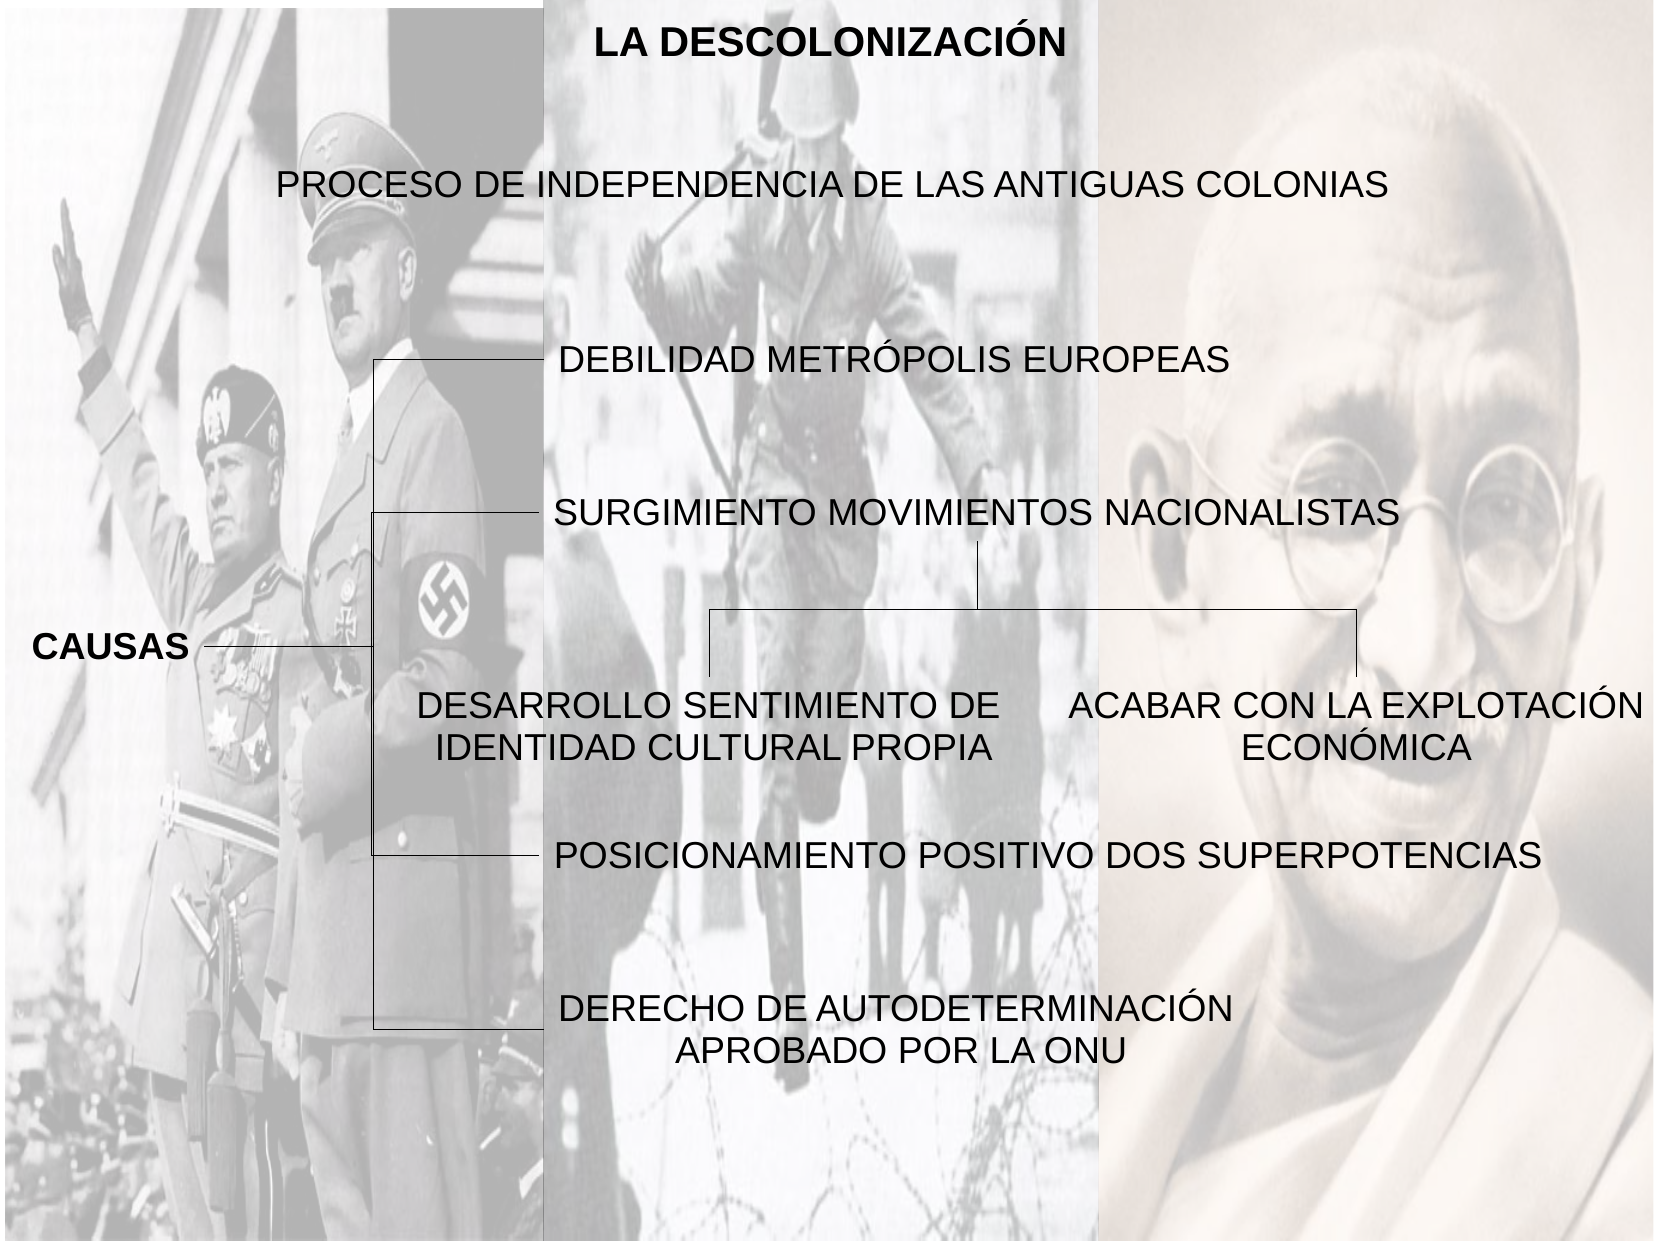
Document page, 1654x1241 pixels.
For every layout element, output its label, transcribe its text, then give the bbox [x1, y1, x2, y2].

text_box POSICIONAMIENTO POSITIVO DOS SUPERPOTENCIAS [538, 826, 1560, 884]
text_box DEBILIDAD METRÓPOLIS EUROPEAS [543, 330, 1247, 388]
text_box CAUSAS [16, 617, 203, 676]
text_box PROCESO DE INDEPENDENCIA DE LAS ANTIGUAS COLONIAS [260, 155, 1406, 213]
text_box LA DESCOLONIZACIÓN [578, 11, 1083, 74]
text_box DESARROLLO SENTIMIENTO DE IDENTIDAD CULTURAL PROPIA [401, 676, 1017, 776]
text_box ACABAR CON LA EXPLOTACIÓN ECONÓMICA [1053, 676, 1654, 776]
text_box DERECHO DE AUTODETERMINACIÓN APROBADO POR LA ONU [543, 980, 1250, 1080]
picture [5, 0, 1654, 1241]
text_box SURGIMIENTO MOVIMIENTOS NACIONALISTAS [538, 484, 1418, 542]
